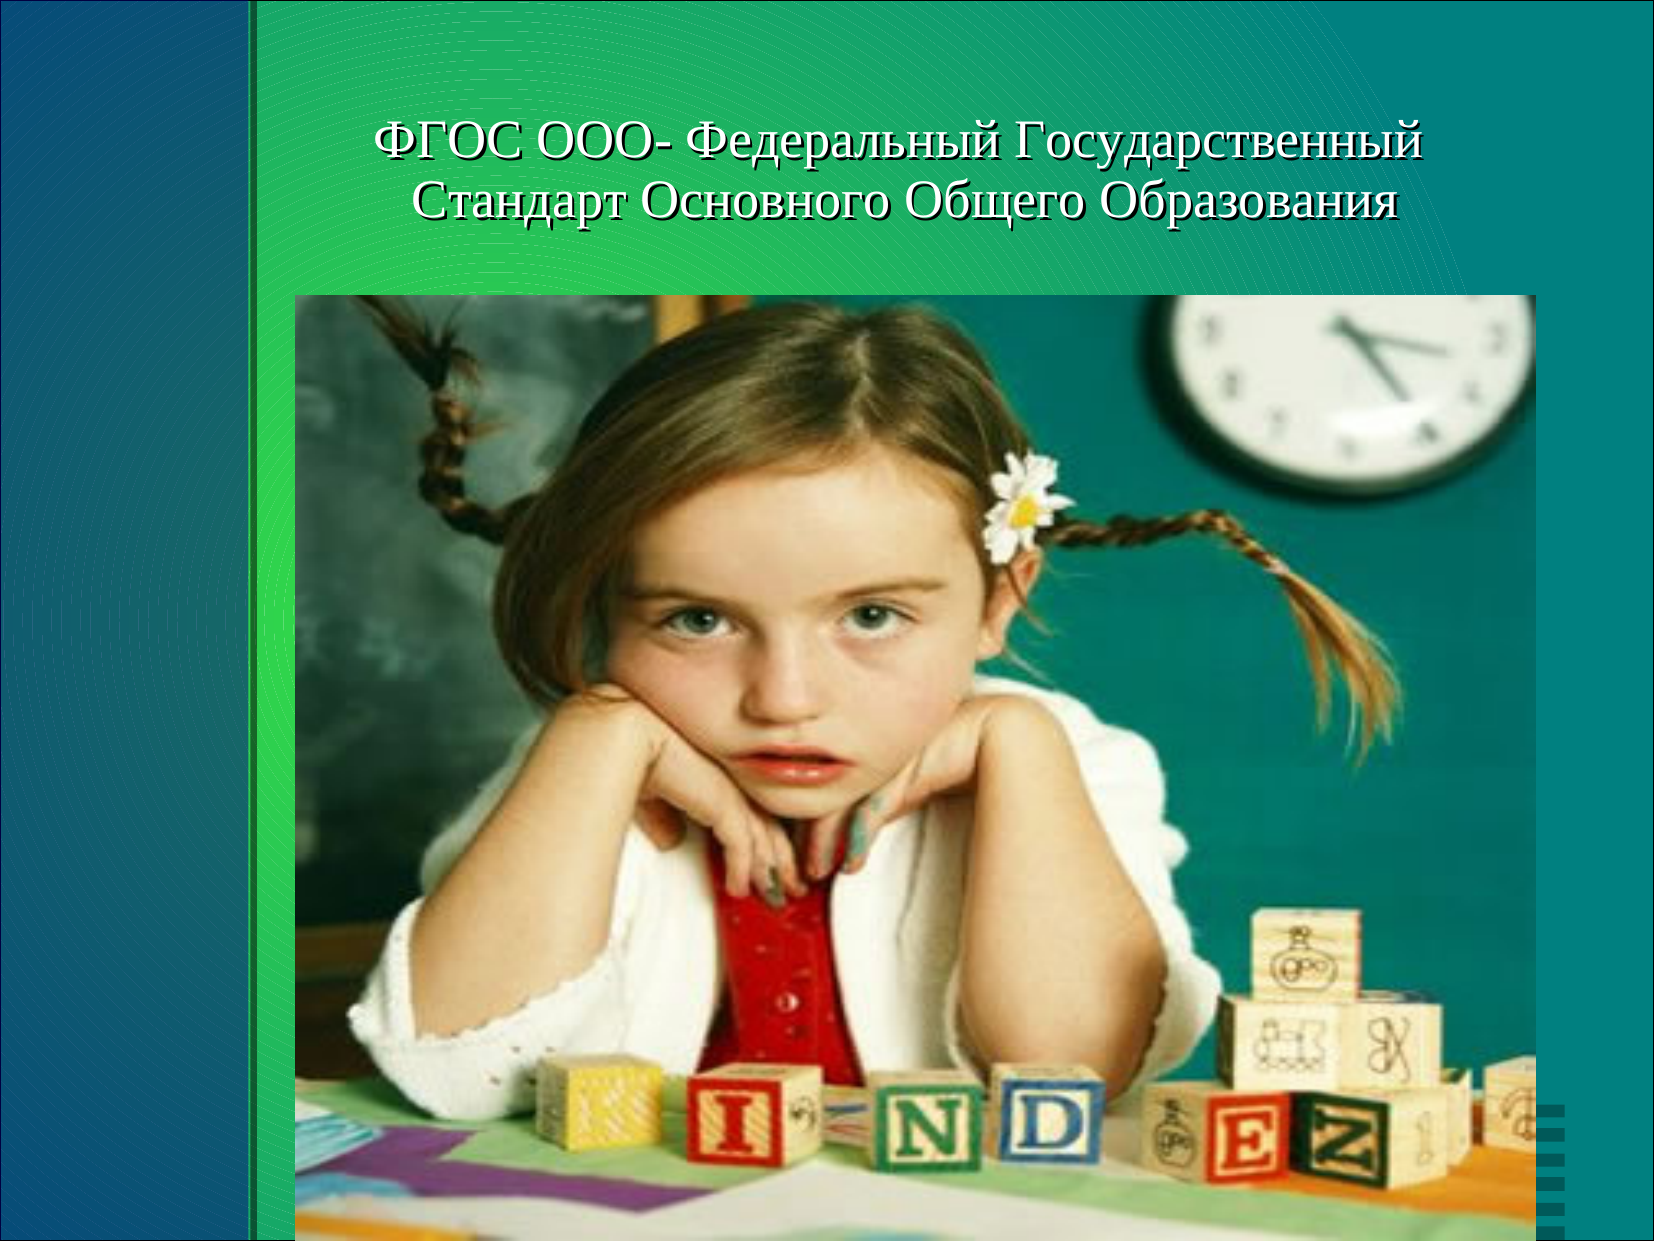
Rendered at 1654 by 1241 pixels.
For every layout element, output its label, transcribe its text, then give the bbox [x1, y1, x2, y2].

picture [295, 295, 1536, 1241]
title ФГОС ООО- Федеральный Государственный Стандарт Основного Общего Образования [161, 73, 1651, 266]
